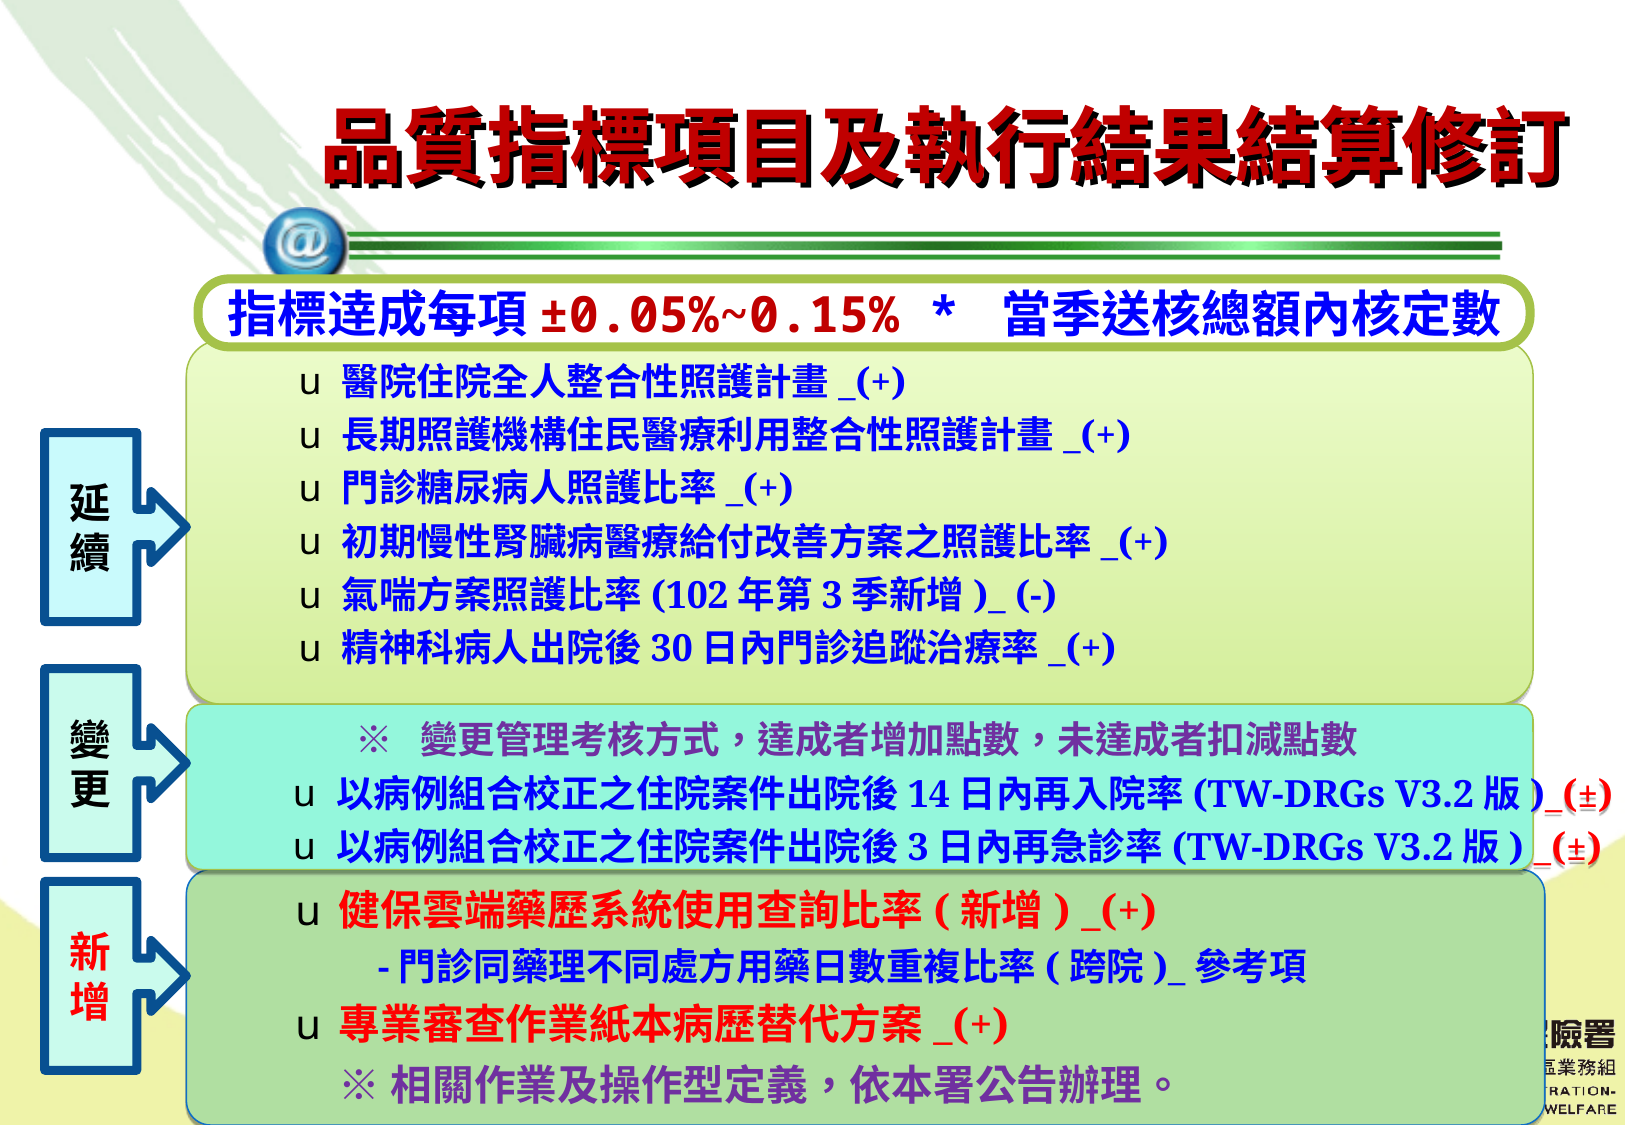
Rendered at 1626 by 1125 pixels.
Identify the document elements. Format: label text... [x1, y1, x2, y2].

text_box 延續 [44, 432, 187, 622]
text_box 醫院住院全人整合性照護計畫_(+) 長期照護機構住民醫療利用整合性照護計畫_(+) 門診糖尿病人照護比率_(+) 初期慢性腎臟病醫療給付改善方案之照護比率_(+) 氣喘方案照護比率(102年第3季新增)_ (-) 精神科病人出院後30日內門診追蹤治療率_(+) [186, 341, 1534, 704]
text_box 指標逹成每項±0.05%~0.15% * 當季送核總額內核定數 [198, 278, 1531, 347]
text_box 健保雲端藥歷系統使用查詢比率(新增) _(+) -門診同藥理不同處方用藥日數重複比率(跨院)_參考項 專業審查作業紙本病歷替代方案_(+) ※相關作業及操作型定義，依本署公告辦理。 [186, 869, 1545, 1125]
text_box ※ 變更管理考核方式，達成者增加點數，未達成者扣減點數 以病例組合校正之住院案件出院後14日內再入院率(TW-DRGs V3.2版)_(±) 以病例組合校正之住院案件出院後3日內再急診率(TW-DRGs V3.2版) _(±) [186, 704, 1534, 870]
text_box 新增 [44, 881, 187, 1071]
title 品質指標項目及執行結果結算修訂 [304, 78, 1593, 209]
text_box 變更 [44, 668, 187, 858]
